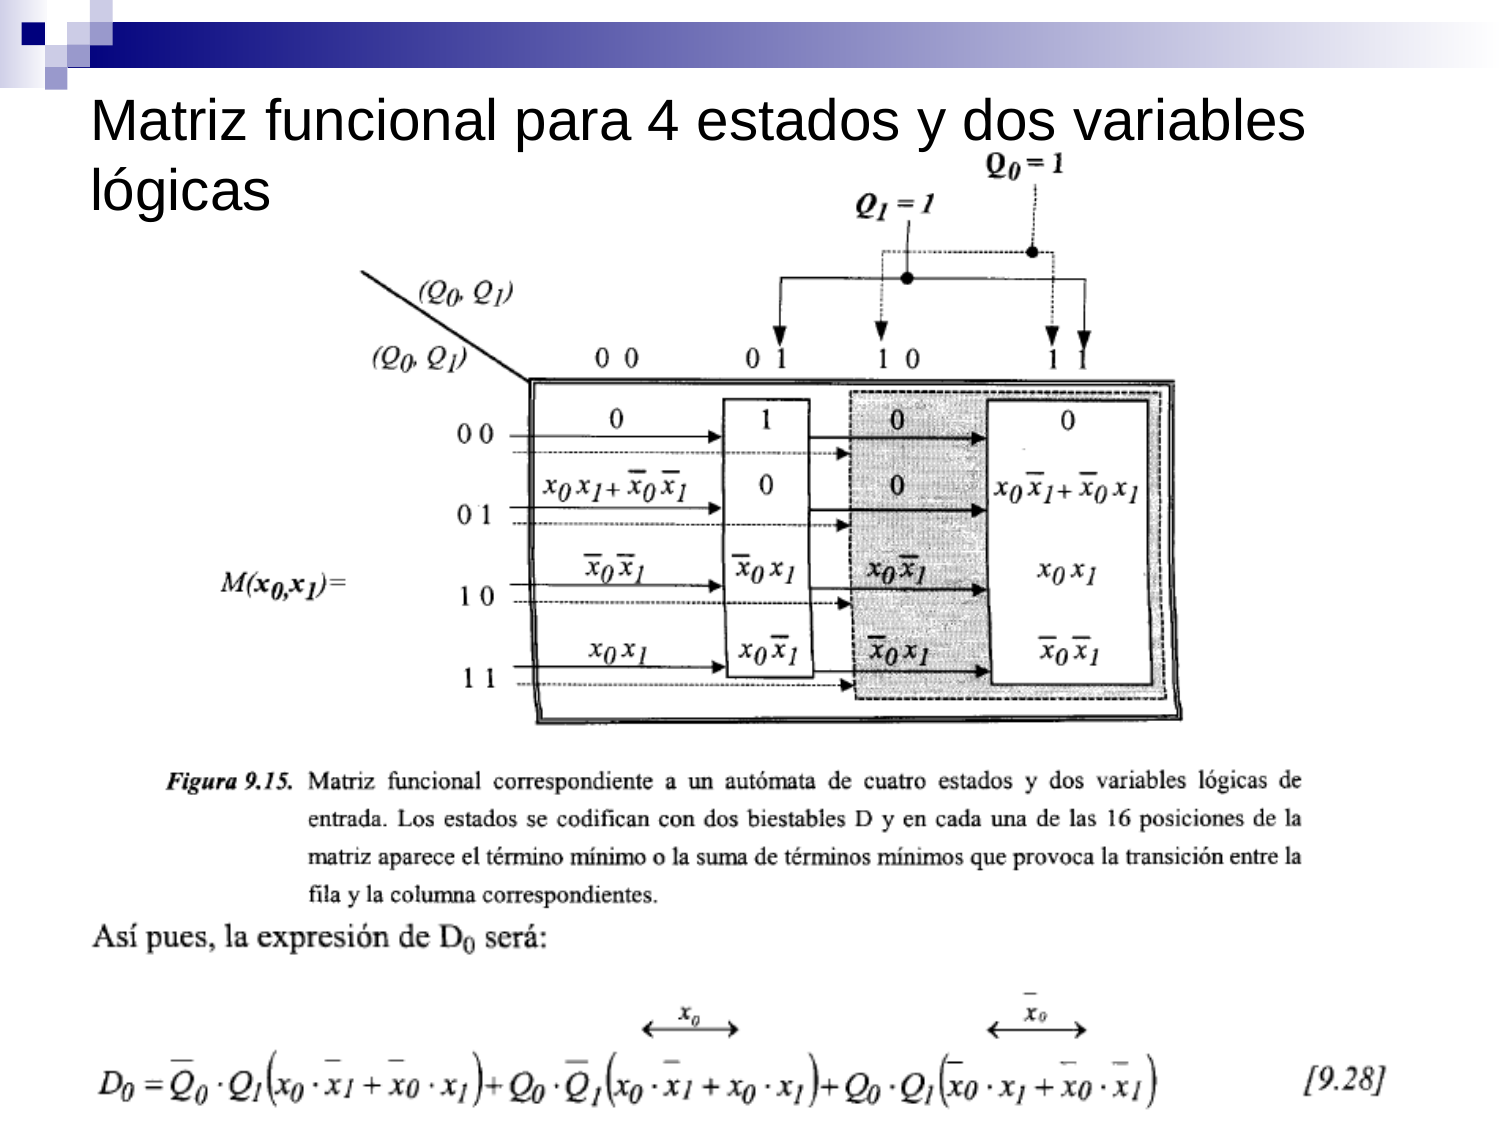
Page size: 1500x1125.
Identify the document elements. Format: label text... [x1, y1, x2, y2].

picture [29, 221, 1421, 1125]
title Matriz funcional para 4 estados y dos variables lógicas [75, 75, 1426, 221]
